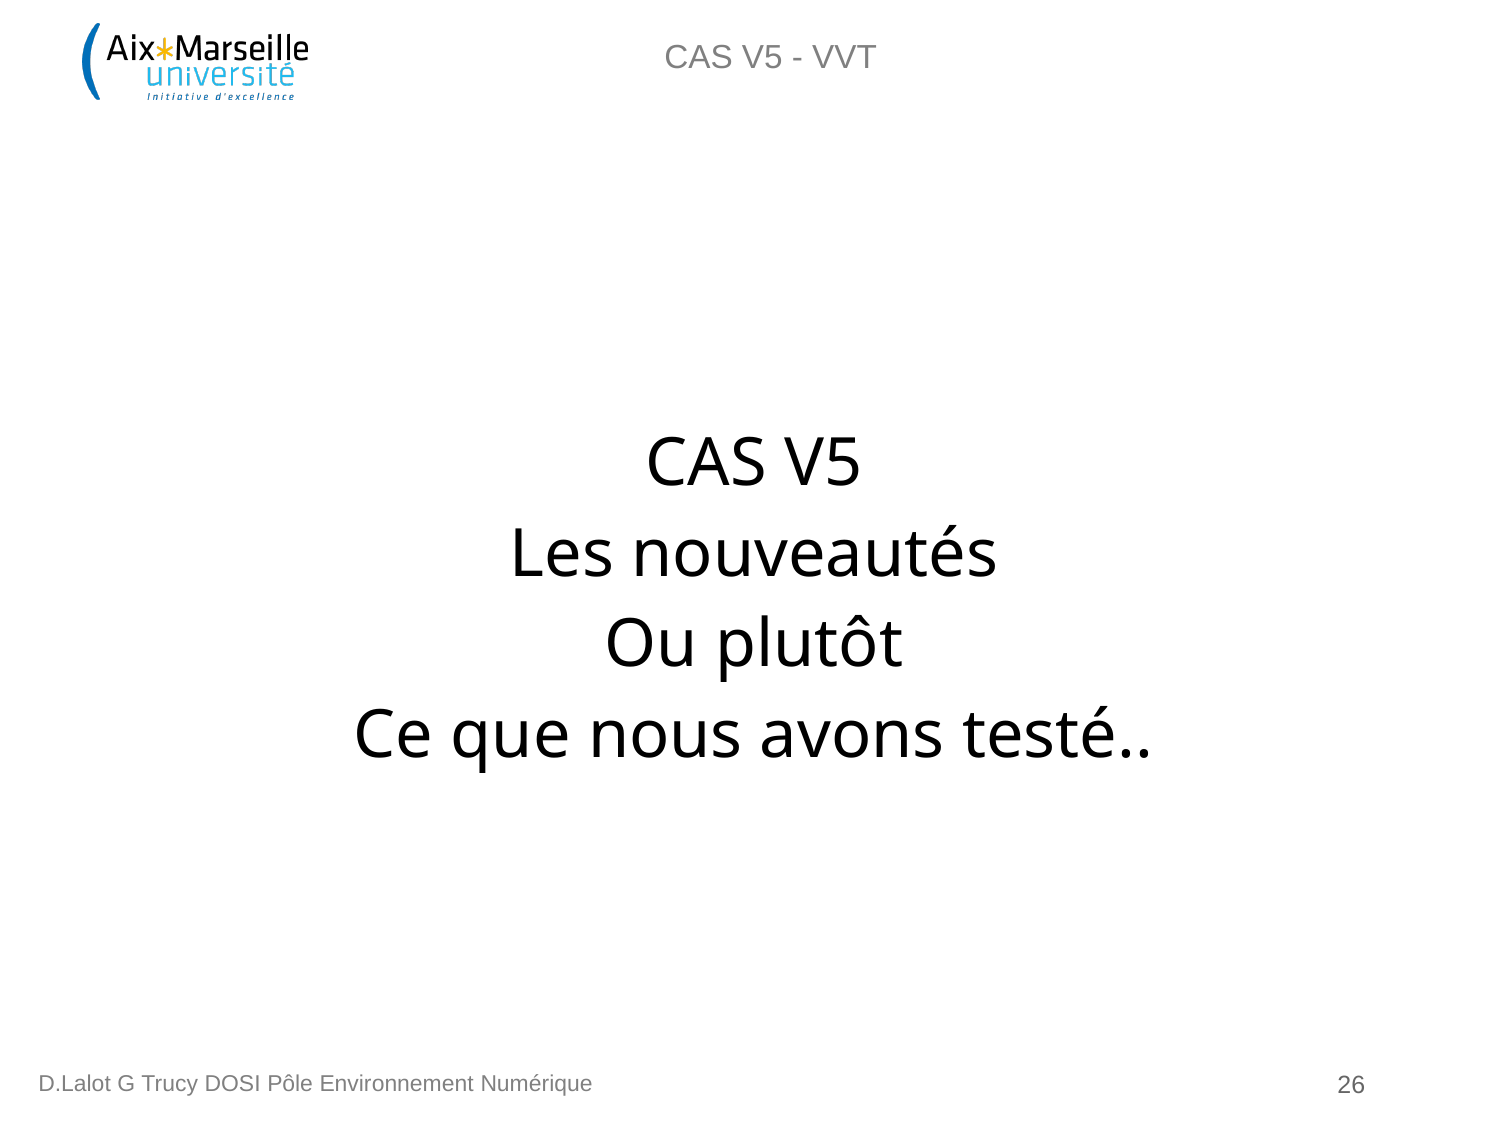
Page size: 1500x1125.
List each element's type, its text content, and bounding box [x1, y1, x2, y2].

subtitle CAS V5 Les nouveautés Ou plutôt Ce que nous avons testé.. [79, 224, 1430, 967]
picture [82, 23, 308, 100]
